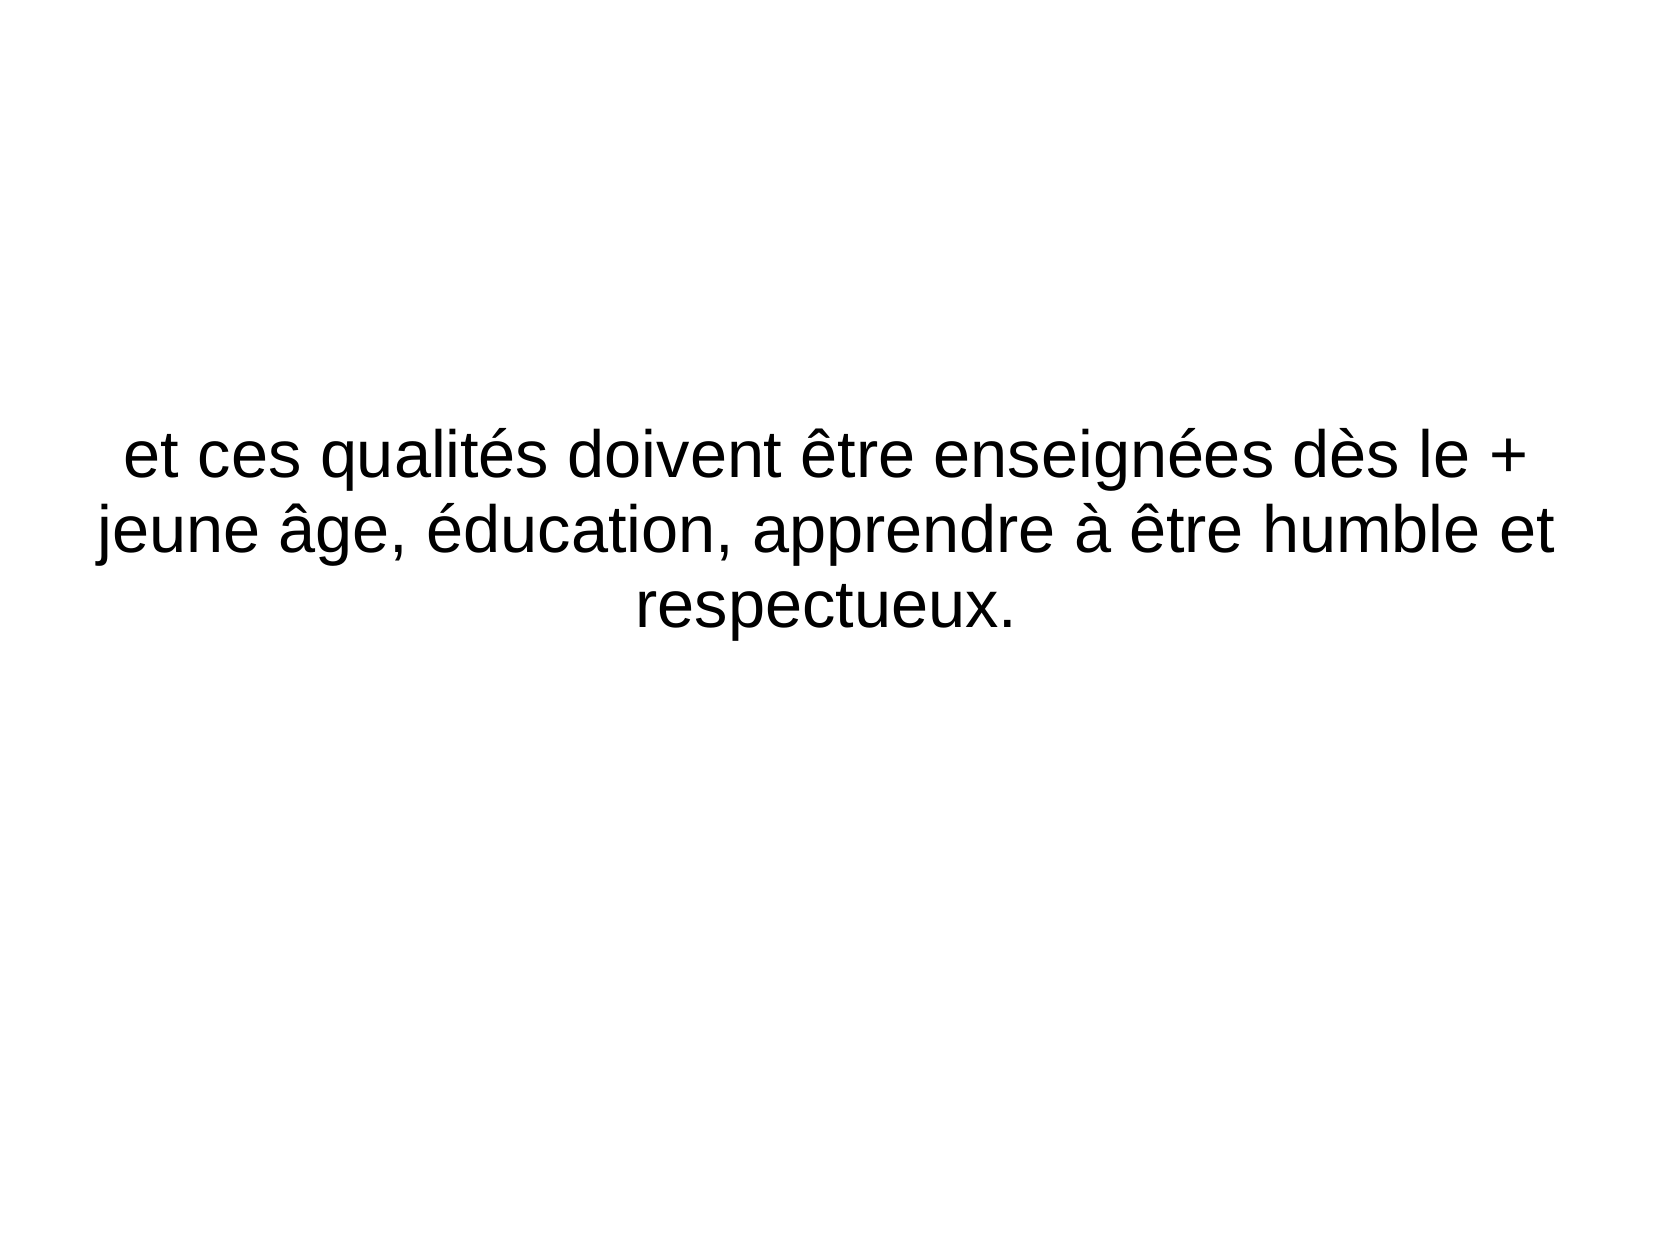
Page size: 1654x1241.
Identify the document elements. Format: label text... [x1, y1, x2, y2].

subtitle et ces qualités doivent être enseignées dès le + jeune âge, éducation, apprendre à être humble et respectueux. [82, 49, 1571, 1010]
